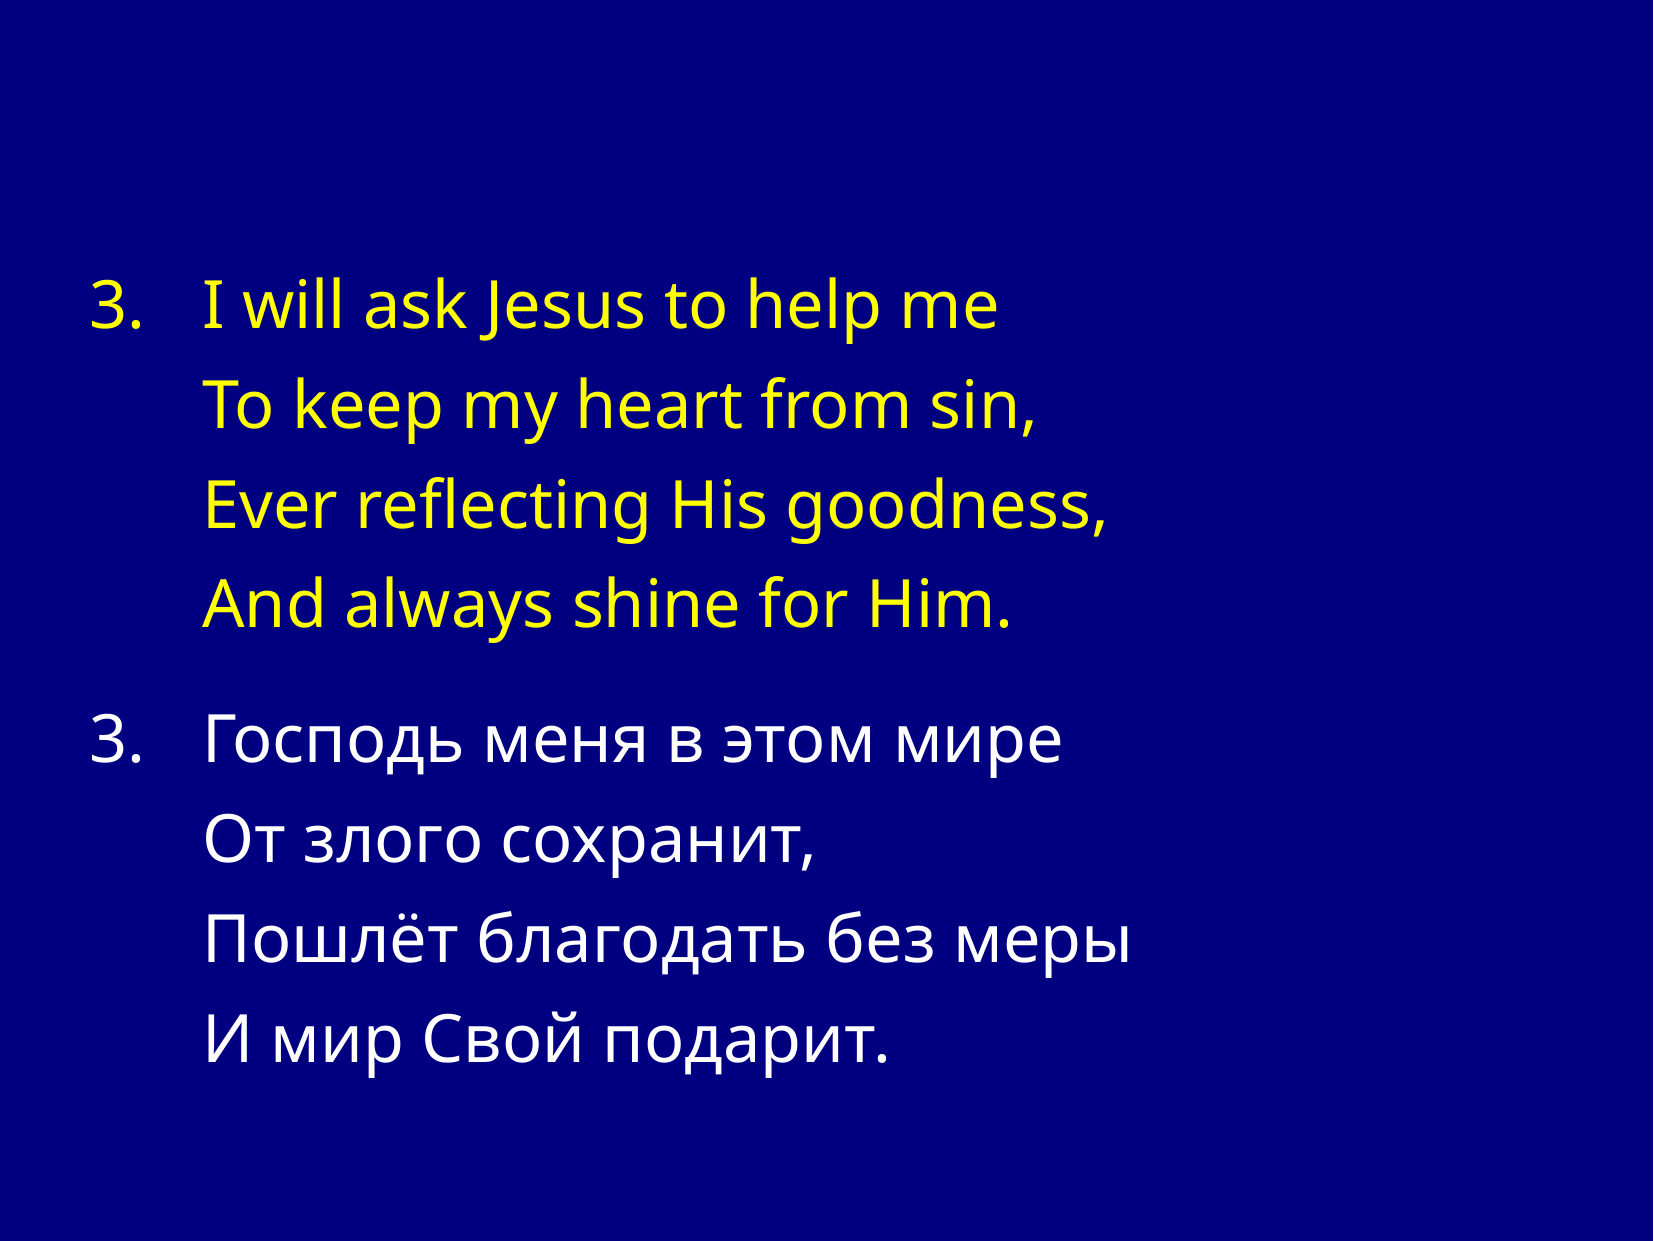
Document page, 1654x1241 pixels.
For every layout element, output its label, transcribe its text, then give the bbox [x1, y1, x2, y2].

text_box 3. I will ask Jesus to help me To keep my heart from sin, Ever reflecting His goodness, And always shine for Him. [75, 150, 1576, 638]
text_box 3. Господь меня в этом мире От злого сохранит, Пошлёт благодать без меры И мир Свой подарит. [75, 675, 1576, 1163]
